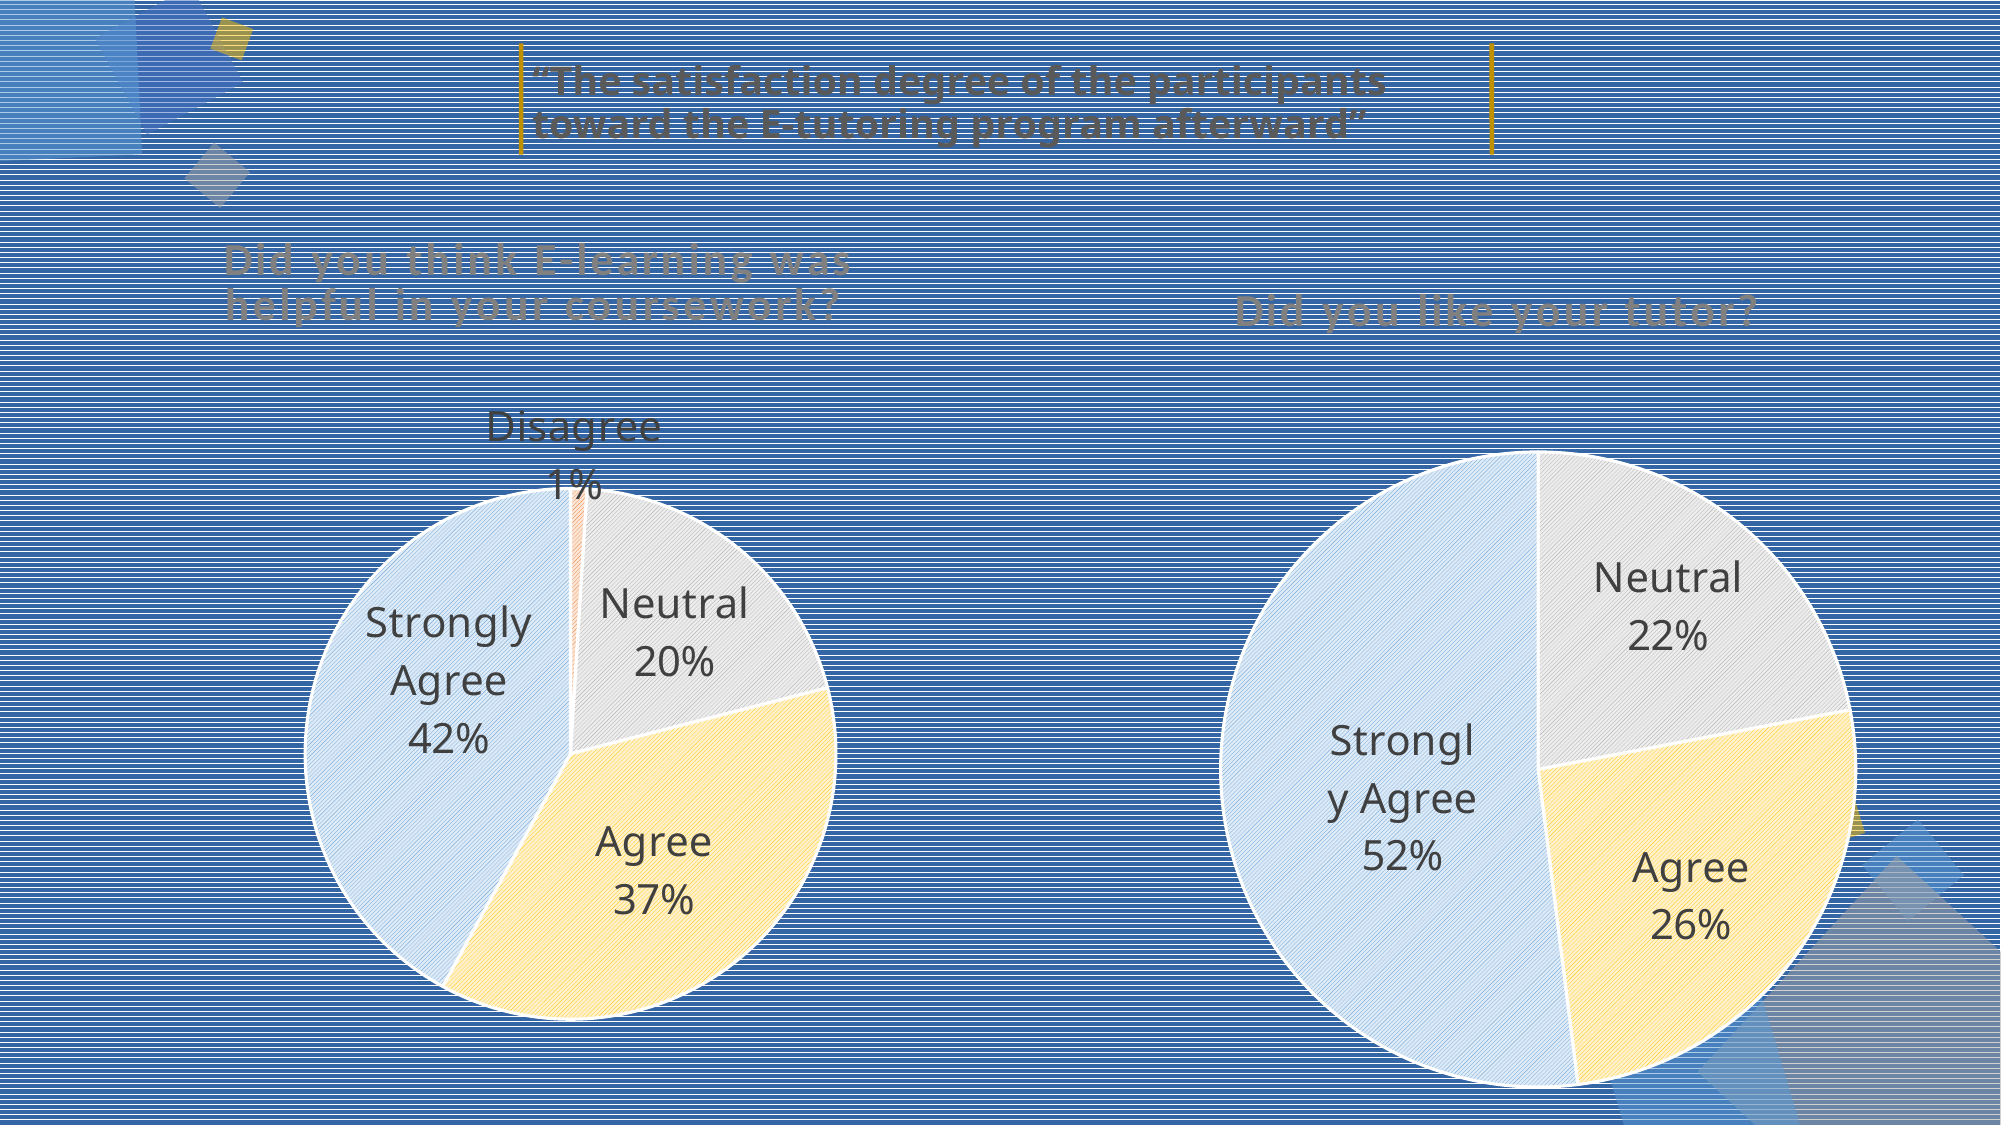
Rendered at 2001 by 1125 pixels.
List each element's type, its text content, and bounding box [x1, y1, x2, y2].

chart [16, 201, 2000, 1125]
text_box “The satisfaction degree of the participants toward the E-tutoring program afterward” [517, 27, 1485, 181]
